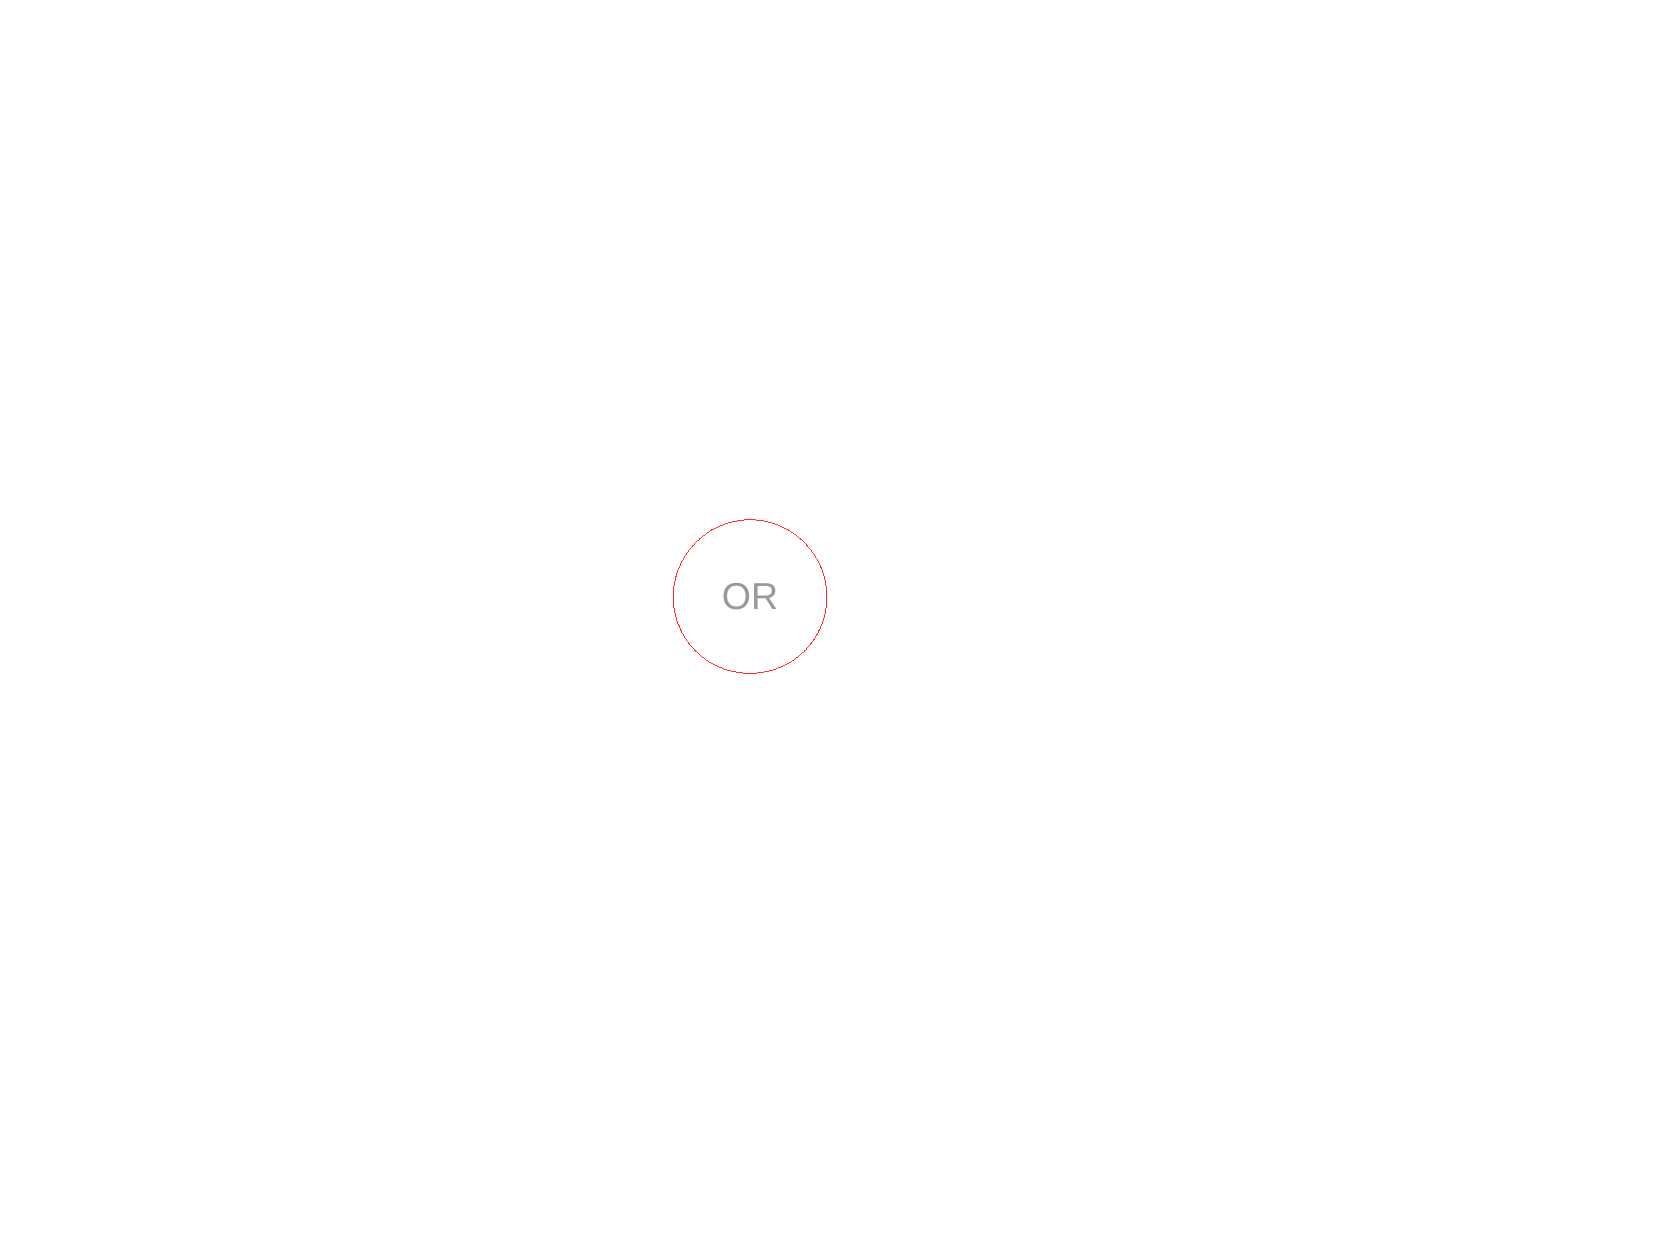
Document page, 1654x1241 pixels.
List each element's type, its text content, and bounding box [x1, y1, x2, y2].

text_box OR [673, 519, 827, 674]
